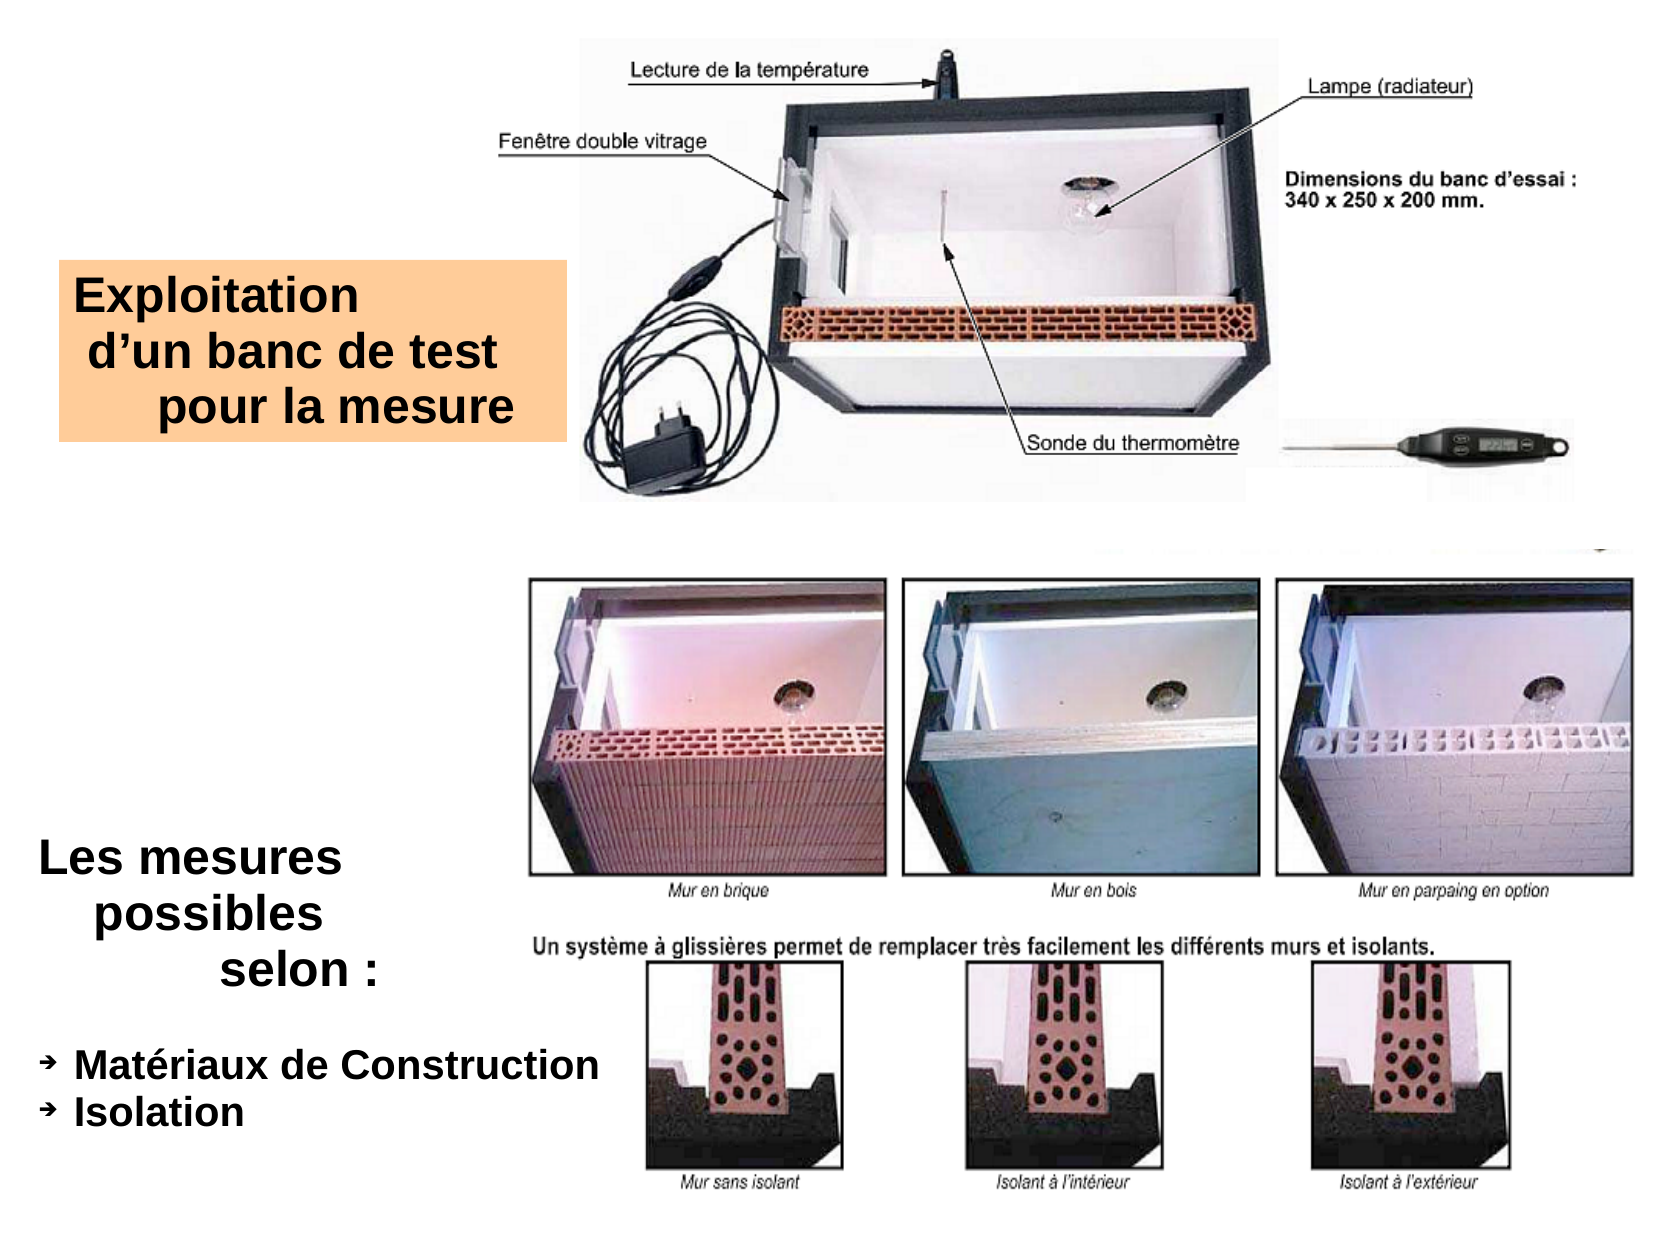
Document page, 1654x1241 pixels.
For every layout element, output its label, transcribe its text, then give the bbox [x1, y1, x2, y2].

picture [472, 37, 1582, 502]
text_box Les mesures possibles selon : [23, 821, 426, 1004]
text_box Exploitation d’un banc de test pour la mesure [59, 259, 567, 442]
text_box Matériaux de Construction Isolation [23, 1034, 638, 1176]
picture [519, 549, 1650, 1211]
